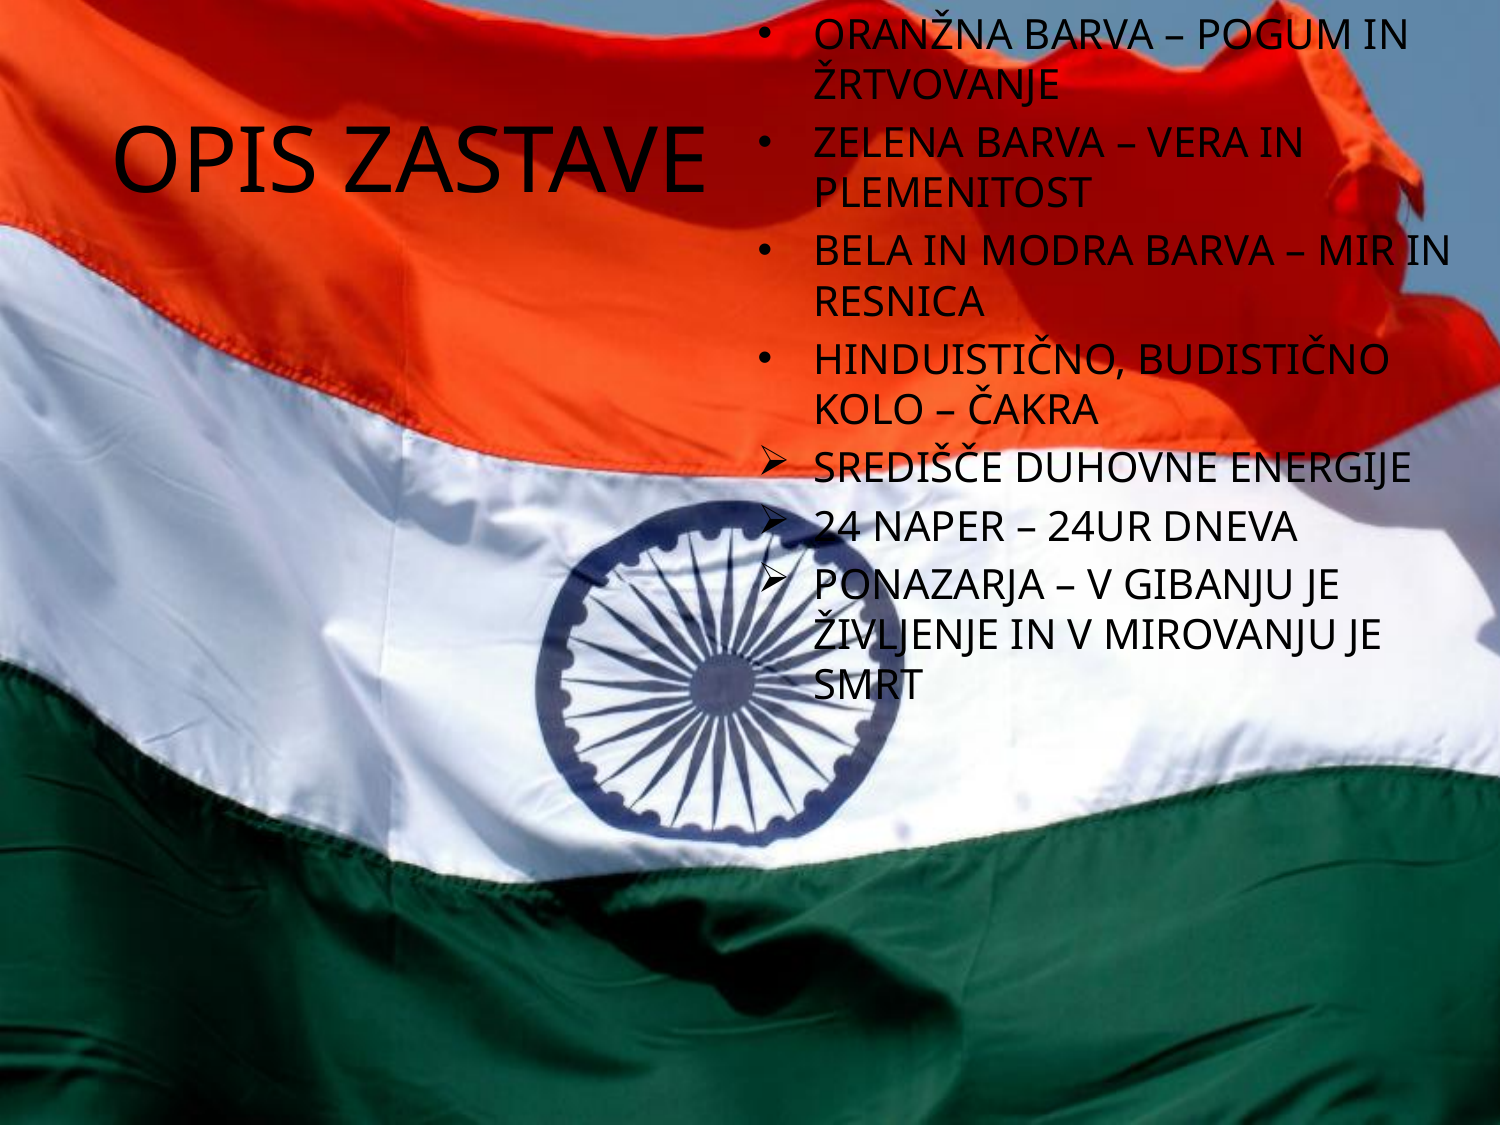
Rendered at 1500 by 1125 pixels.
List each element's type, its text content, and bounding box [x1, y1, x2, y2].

picture [0, 0, 1500, 1125]
title OPIS ZASTAVE [2, 0, 742, 313]
list ORANŽNA BARVA – POGUM IN ŽRTVOVANJE ZELENA BARVA – VERA IN PLEMENITOST BELA IN MODRA BARVA – MIR IN RESNICA HINDUISTIČNO, BUDISTIČNO KOLO – ČAKRA SREDIŠČE DUHOVNE ENERGIJE 24 NAPER – 24UR DNEVA PONAZARJA – V GIBANJU JE ŽIVLJENJE IN V MIROVANJU JE SMRT [742, 0, 1500, 872]
